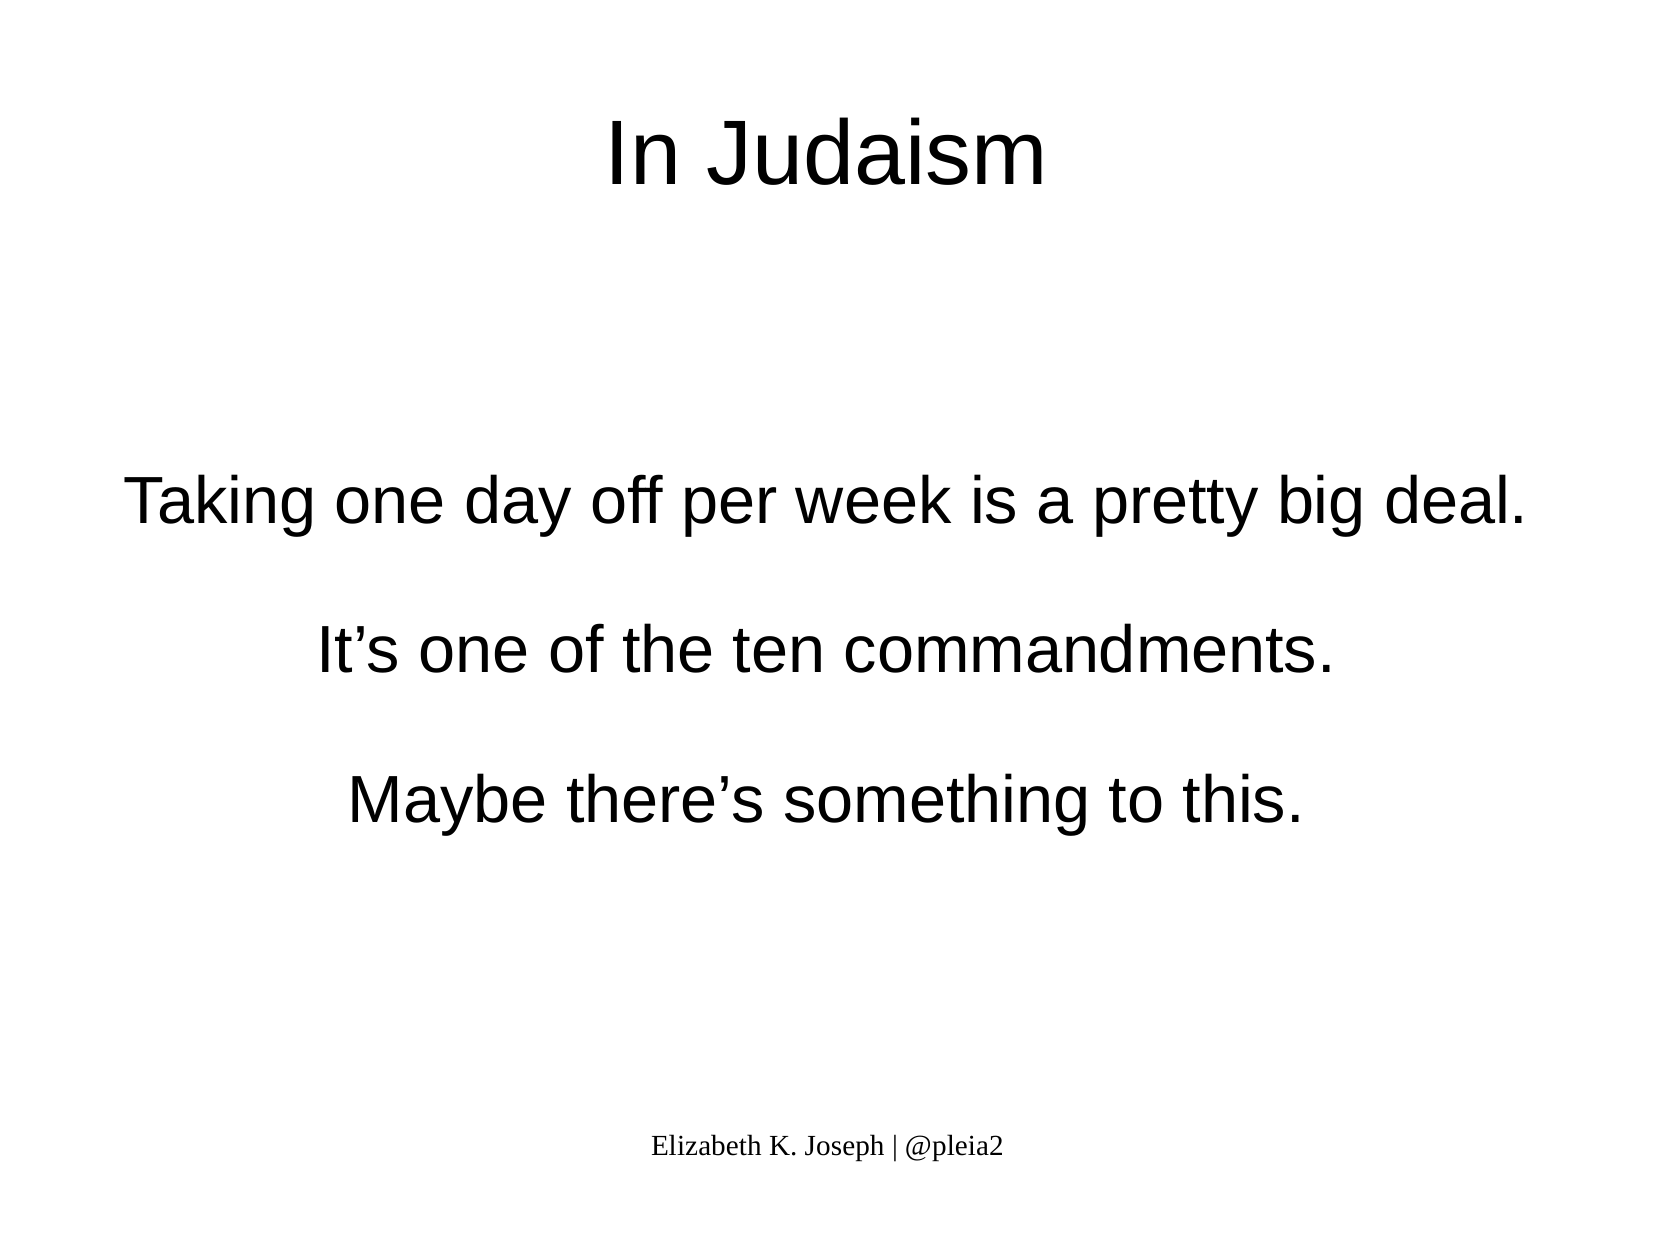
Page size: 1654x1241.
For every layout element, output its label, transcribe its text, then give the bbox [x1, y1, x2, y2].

title In Judaism [82, 49, 1571, 257]
subtitle Taking one day off per week is a pretty big deal. It’s one of the ten commandments. Maybe there’s something to this. [82, 290, 1571, 1010]
